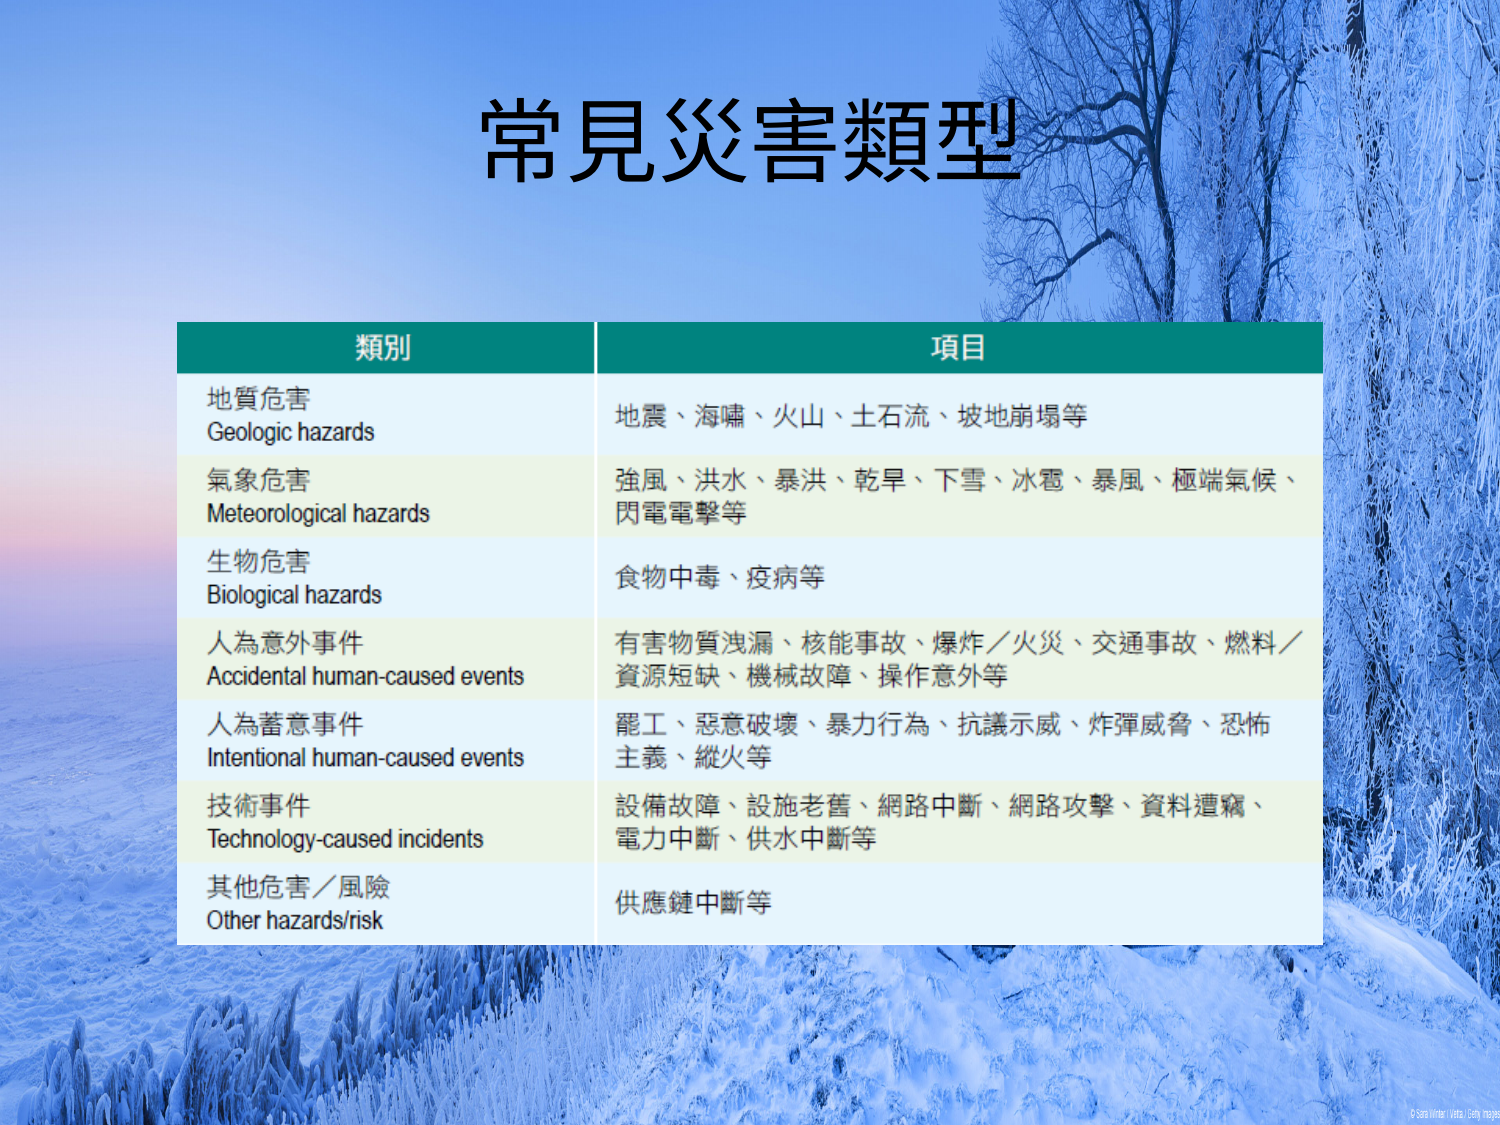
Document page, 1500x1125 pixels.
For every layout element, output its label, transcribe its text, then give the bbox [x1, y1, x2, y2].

picture [0, 0, 1500, 1125]
title 常見災害類型 [75, 45, 1425, 233]
